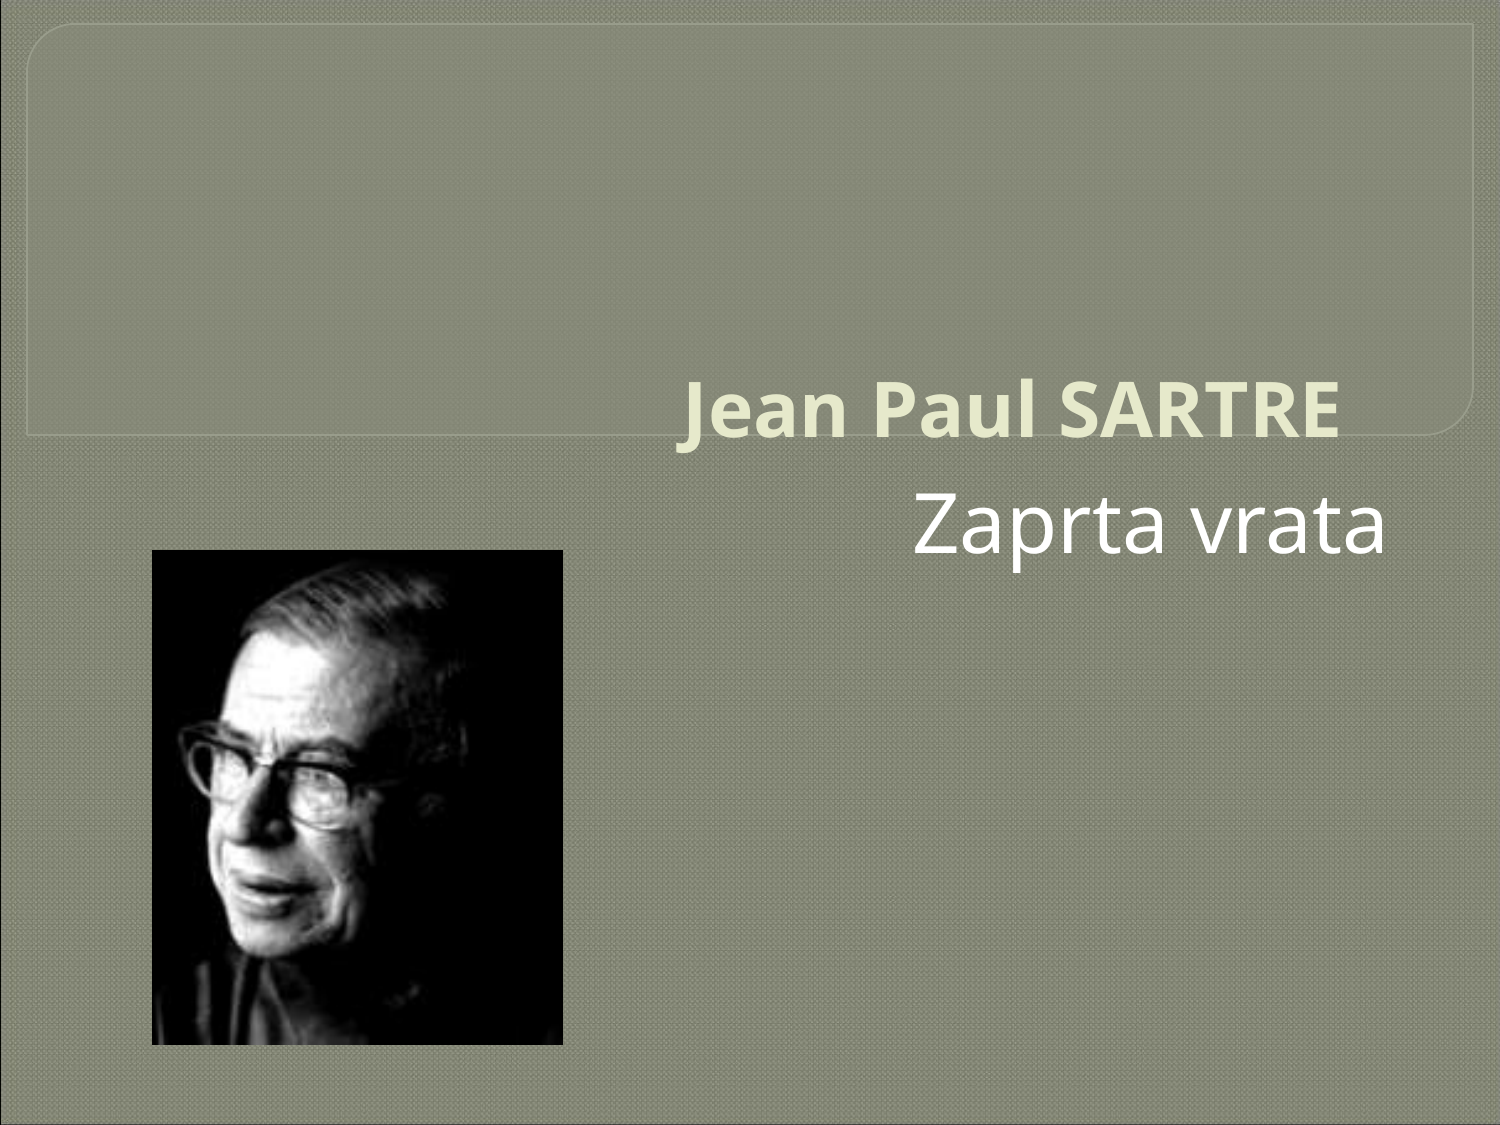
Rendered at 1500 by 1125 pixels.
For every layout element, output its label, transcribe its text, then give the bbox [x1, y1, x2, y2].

title Jean Paul SARTRE [105, 351, 1381, 593]
picture [0, 0, 1500, 1125]
subtitle Zaprta vrata [350, 462, 1430, 1079]
